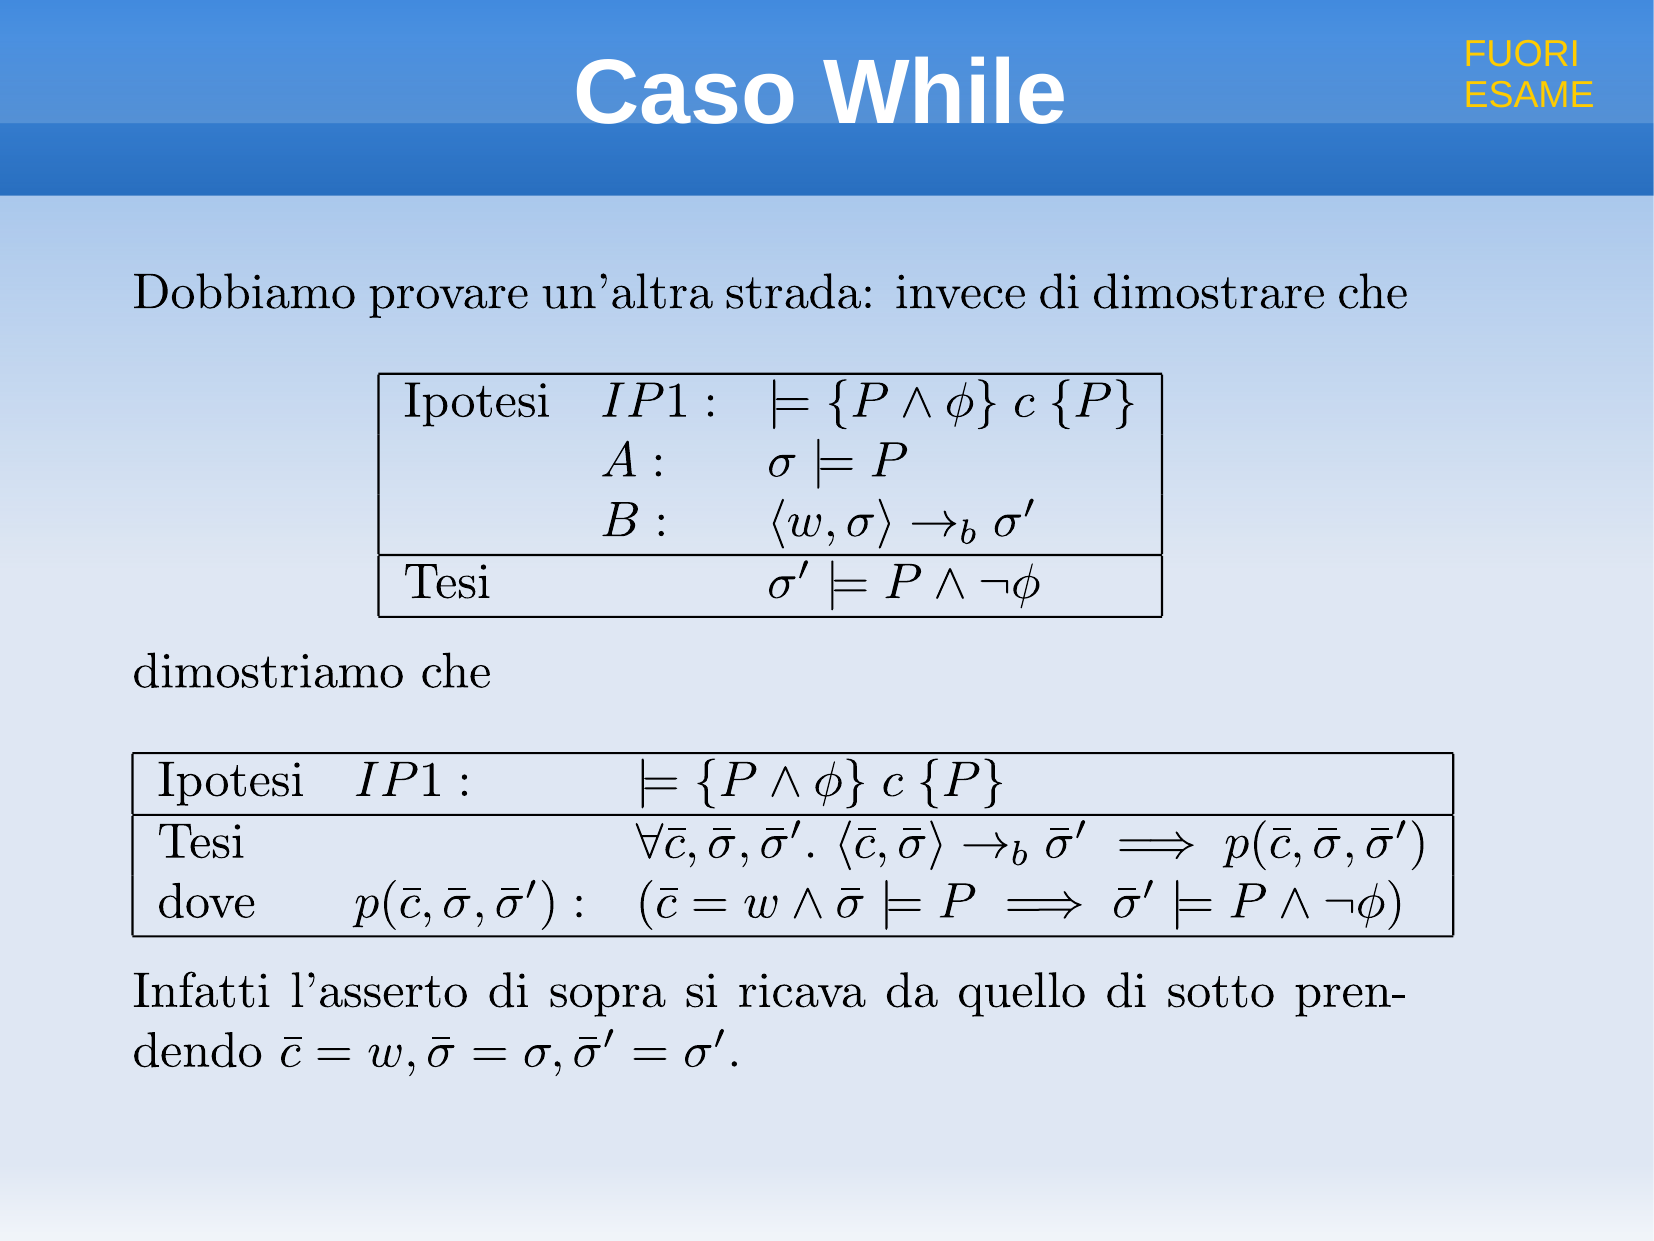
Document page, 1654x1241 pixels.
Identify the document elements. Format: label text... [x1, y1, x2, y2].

picture [0, 0, 1654, 1241]
text_box FUORI ESAME [1448, 24, 1610, 124]
text_box [131, 273, 1455, 1077]
title Caso While [76, 0, 1565, 188]
